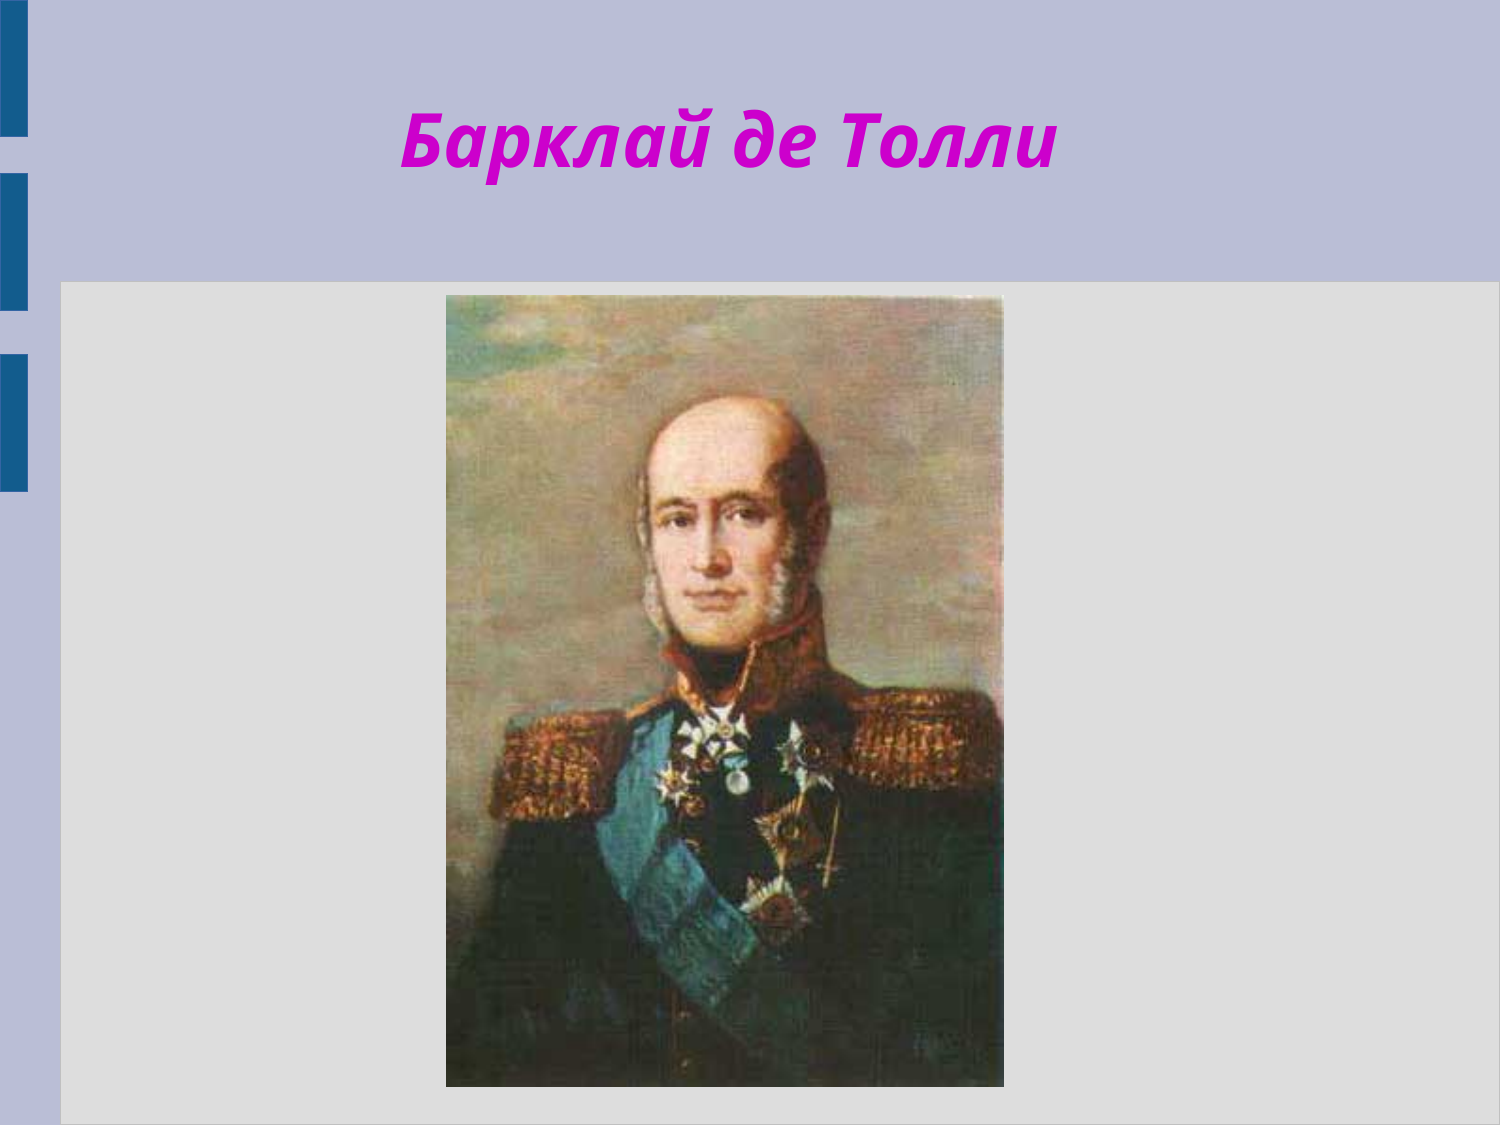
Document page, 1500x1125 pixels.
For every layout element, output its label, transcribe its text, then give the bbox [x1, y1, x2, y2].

picture [446, 295, 1004, 1087]
title Барклай де Толли [75, 45, 1426, 233]
